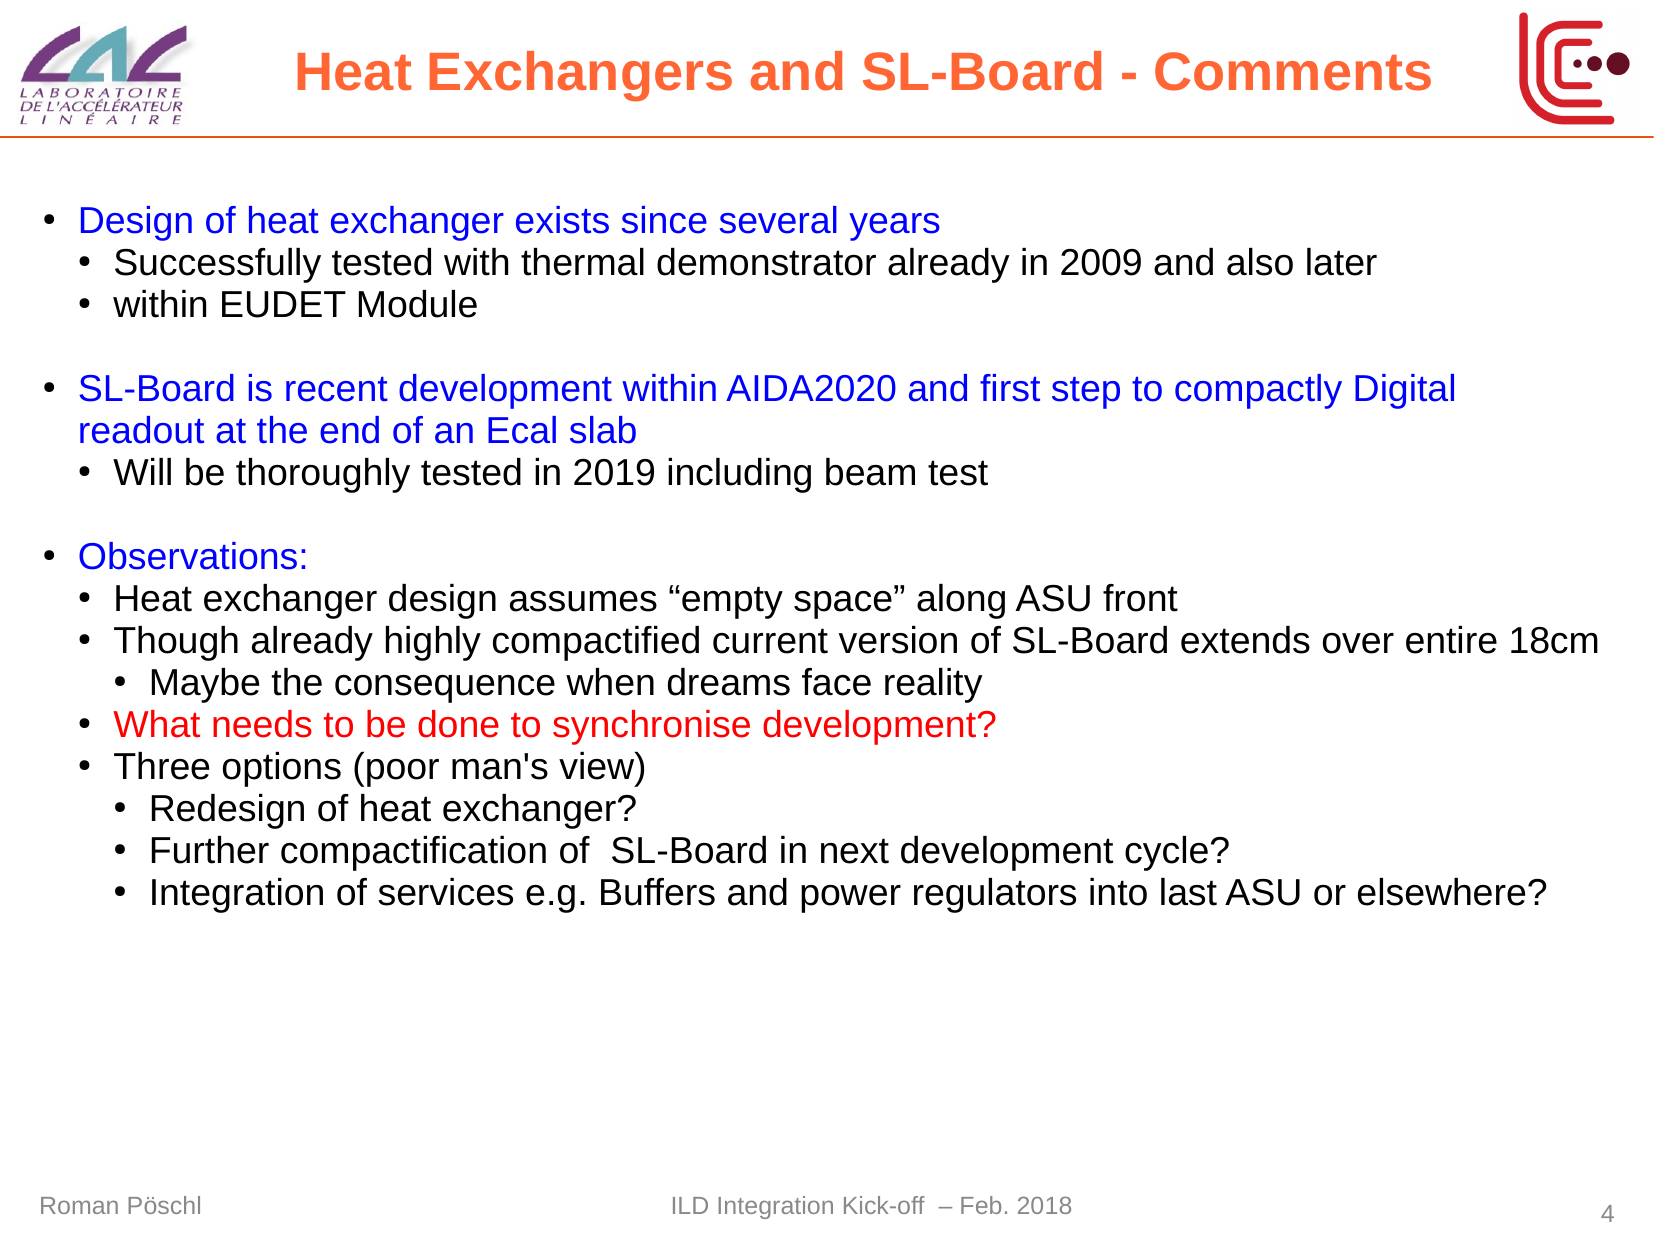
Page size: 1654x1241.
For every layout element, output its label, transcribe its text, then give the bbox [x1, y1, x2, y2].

text_box Design of heat exchanger exists since several years Successfully tested with thermal demonstrator already in 2009 and also later within EUDET Module SL-Board is recent development within AIDA2020 and first step to compactly Digital readout at the end of an Ecal slab Will be thoroughly tested in 2019 including beam test Observations: Heat exchanger design assumes “empty space” along ASU front Though already highly compactified current version of SL-Board extends over entire 18cm Maybe the consequence when dreams face reality What needs to be done to synchronise development? Three options (poor man's view) Redesign of heat exchanger? Further compactification of SL-Board in next development cycle? Integration of services e.g. Buffers and power regulators into last ASU or elsewhere? [27, 192, 1619, 1047]
picture [17, 22, 199, 127]
picture [1508, 2, 1641, 135]
title Heat Exchangers and SL-Board - Comments [128, 29, 1617, 113]
